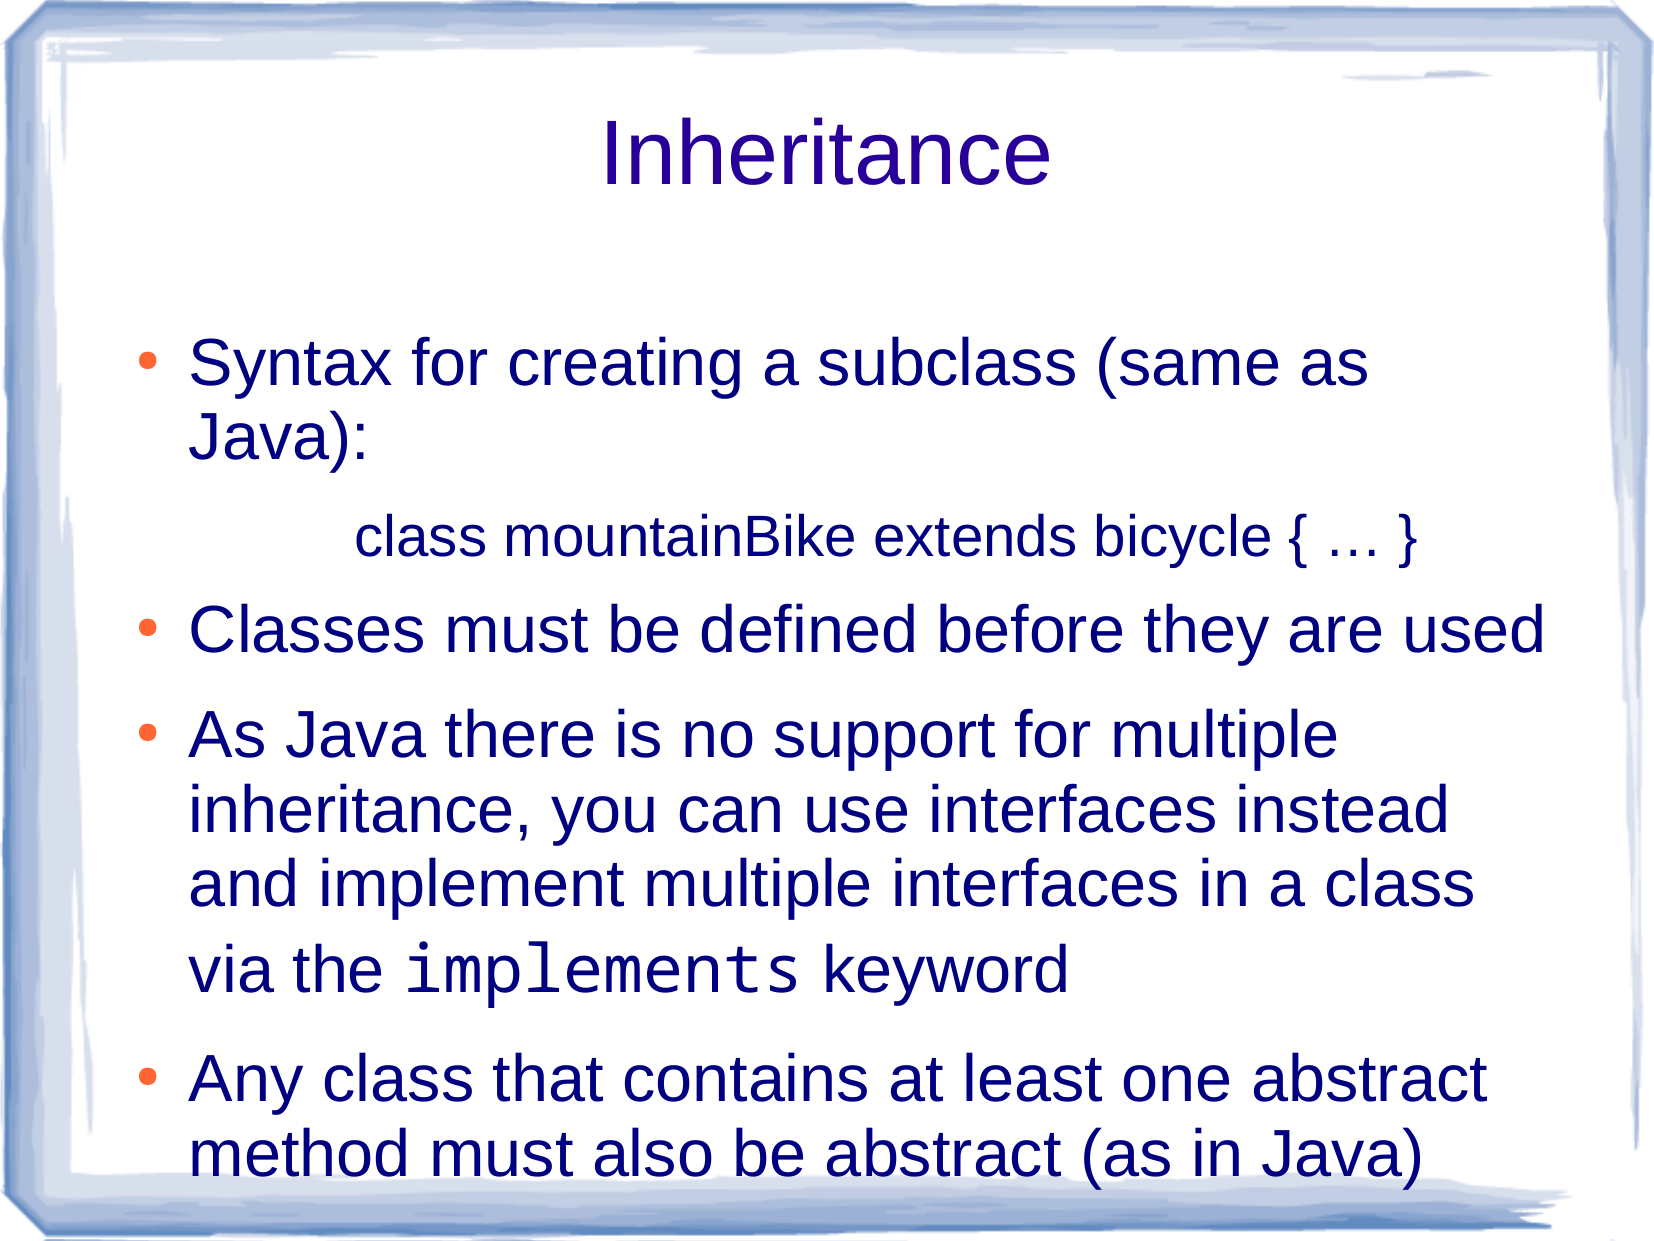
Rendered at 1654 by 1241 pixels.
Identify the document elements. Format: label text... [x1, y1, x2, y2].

picture [0, 0, 1654, 1241]
list Syntax for creating a subclass (same as Java): class mountainBike extends bicycle { … } Classes must be defined before they are used As Java there is no support for multiple inheritance, you can use interfaces instead and implement multiple interfaces in a class via the implements keyword Any class that contains at least one abstract method must also be abstract (as in Java) [118, 324, 1571, 1178]
title Inheritance [82, 49, 1571, 257]
